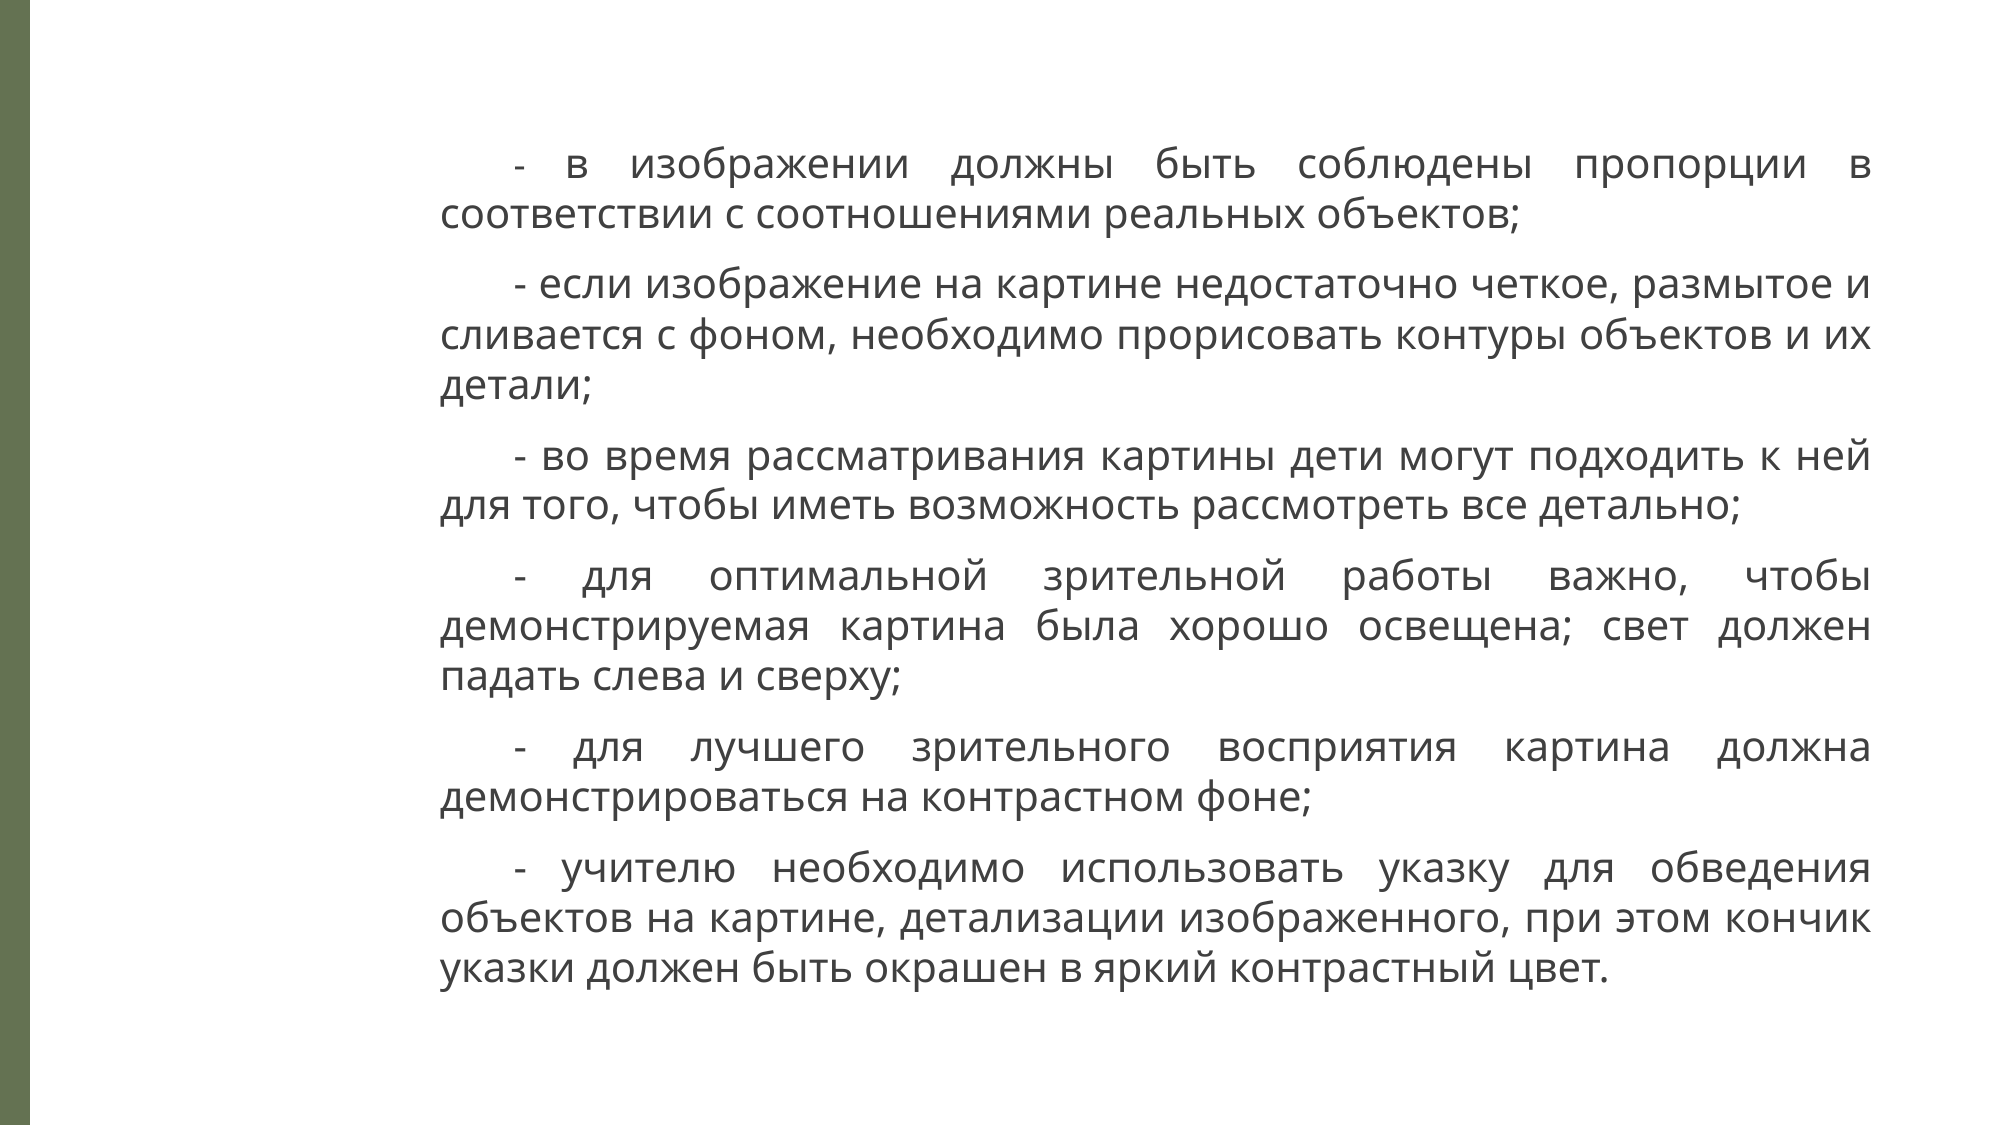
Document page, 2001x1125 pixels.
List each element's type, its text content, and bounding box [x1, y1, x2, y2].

list - в изображении должны быть соблюдены пропорции в соответствии с соотношениями реальных объектов; - если изображение на картине недостаточно четкое, размытое и сливается с фоном, необходимо прорисовать контуры объектов и их детали; - во время рассматривания картины дети могут подходить к ней для того, чтобы иметь возможность рассмотреть все детально; - для оптимальной зрительной работы важно, чтобы демонстрируемая картина была хорошо освещена; свет должен падать слева и сверху; - для лучшего зрительного восприятия картина должна демонстрироваться на контрастном фоне; - учителю необходимо использовать указку для обведения объектов на картине, детализации изображенного, при этом кончик указки должен быть окрашен в яркий контрастный цвет. [424, 121, 1888, 1070]
